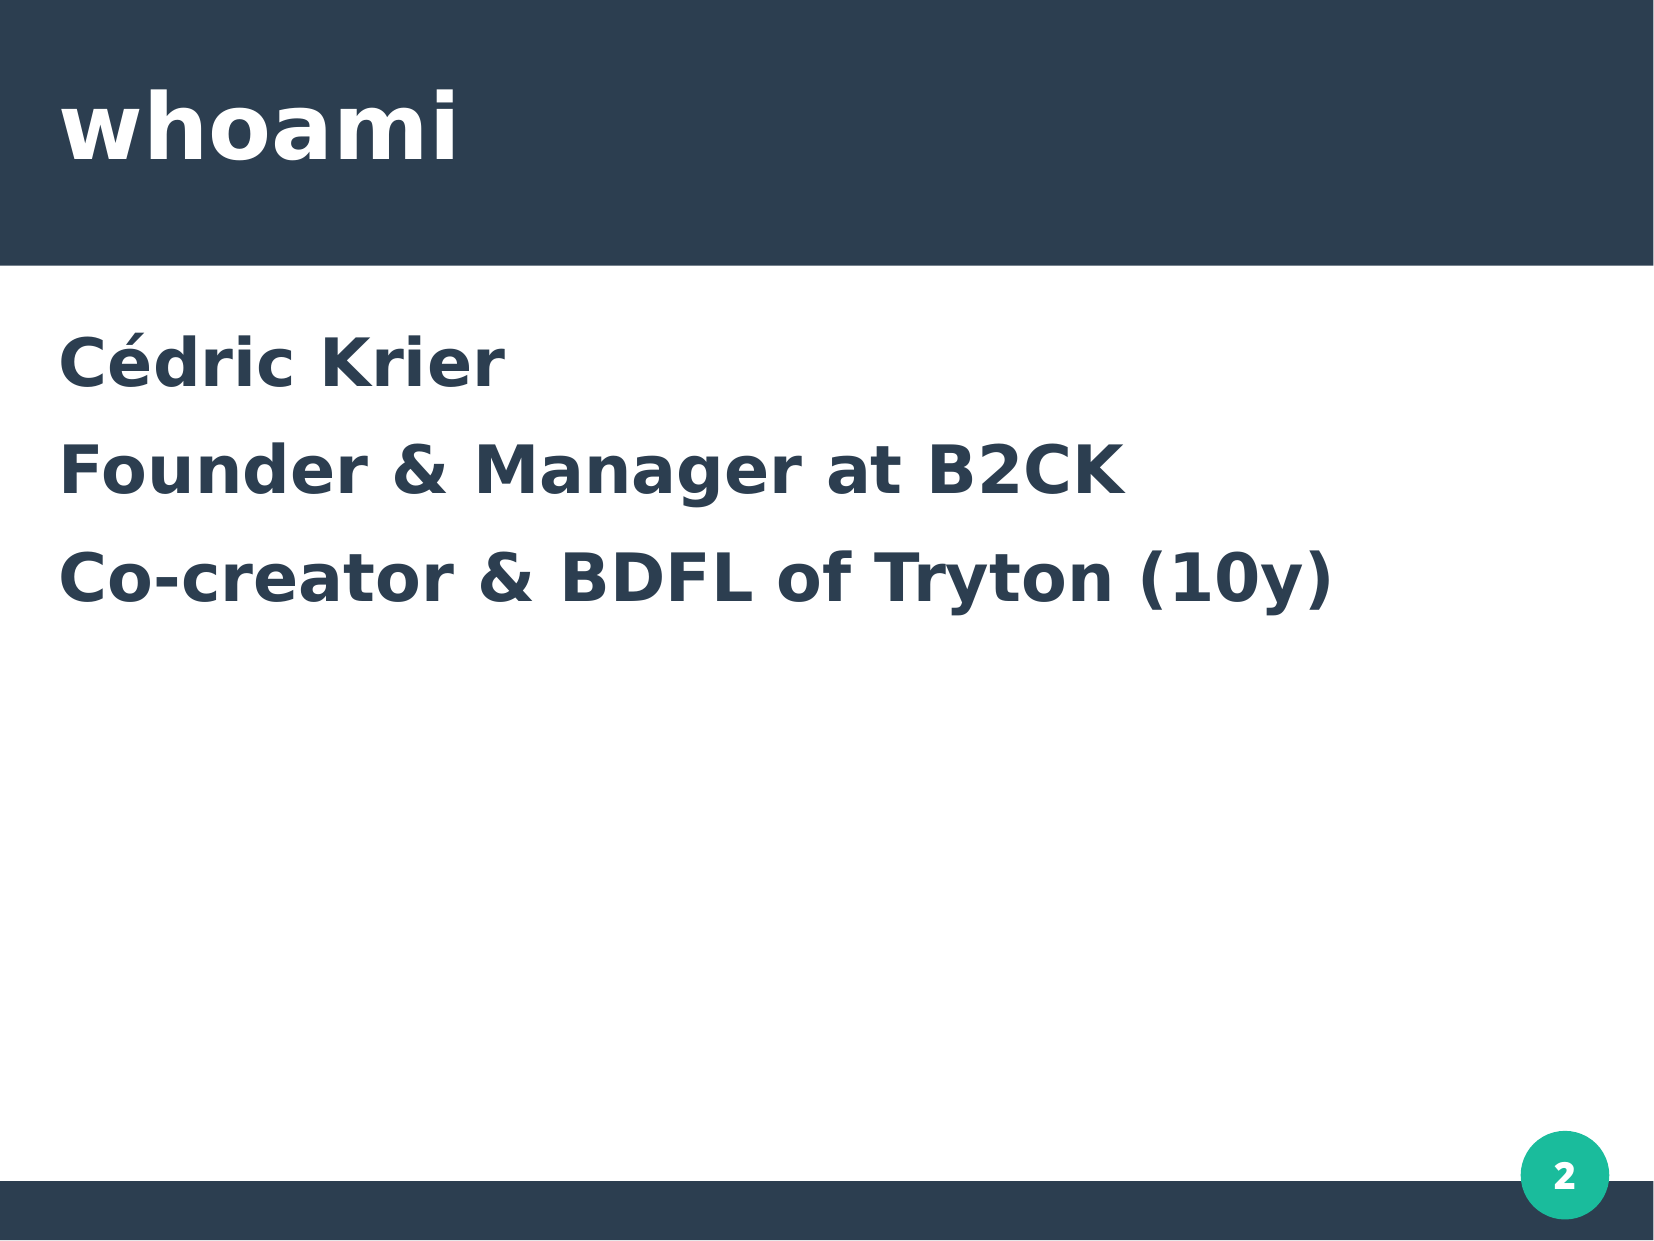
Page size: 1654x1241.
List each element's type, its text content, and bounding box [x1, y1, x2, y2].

title whoami [59, 49, 1595, 207]
list Cédric Krier Founder & Manager at B2CK Co-creator & BDFL of Tryton (10y) [59, 324, 1595, 1152]
